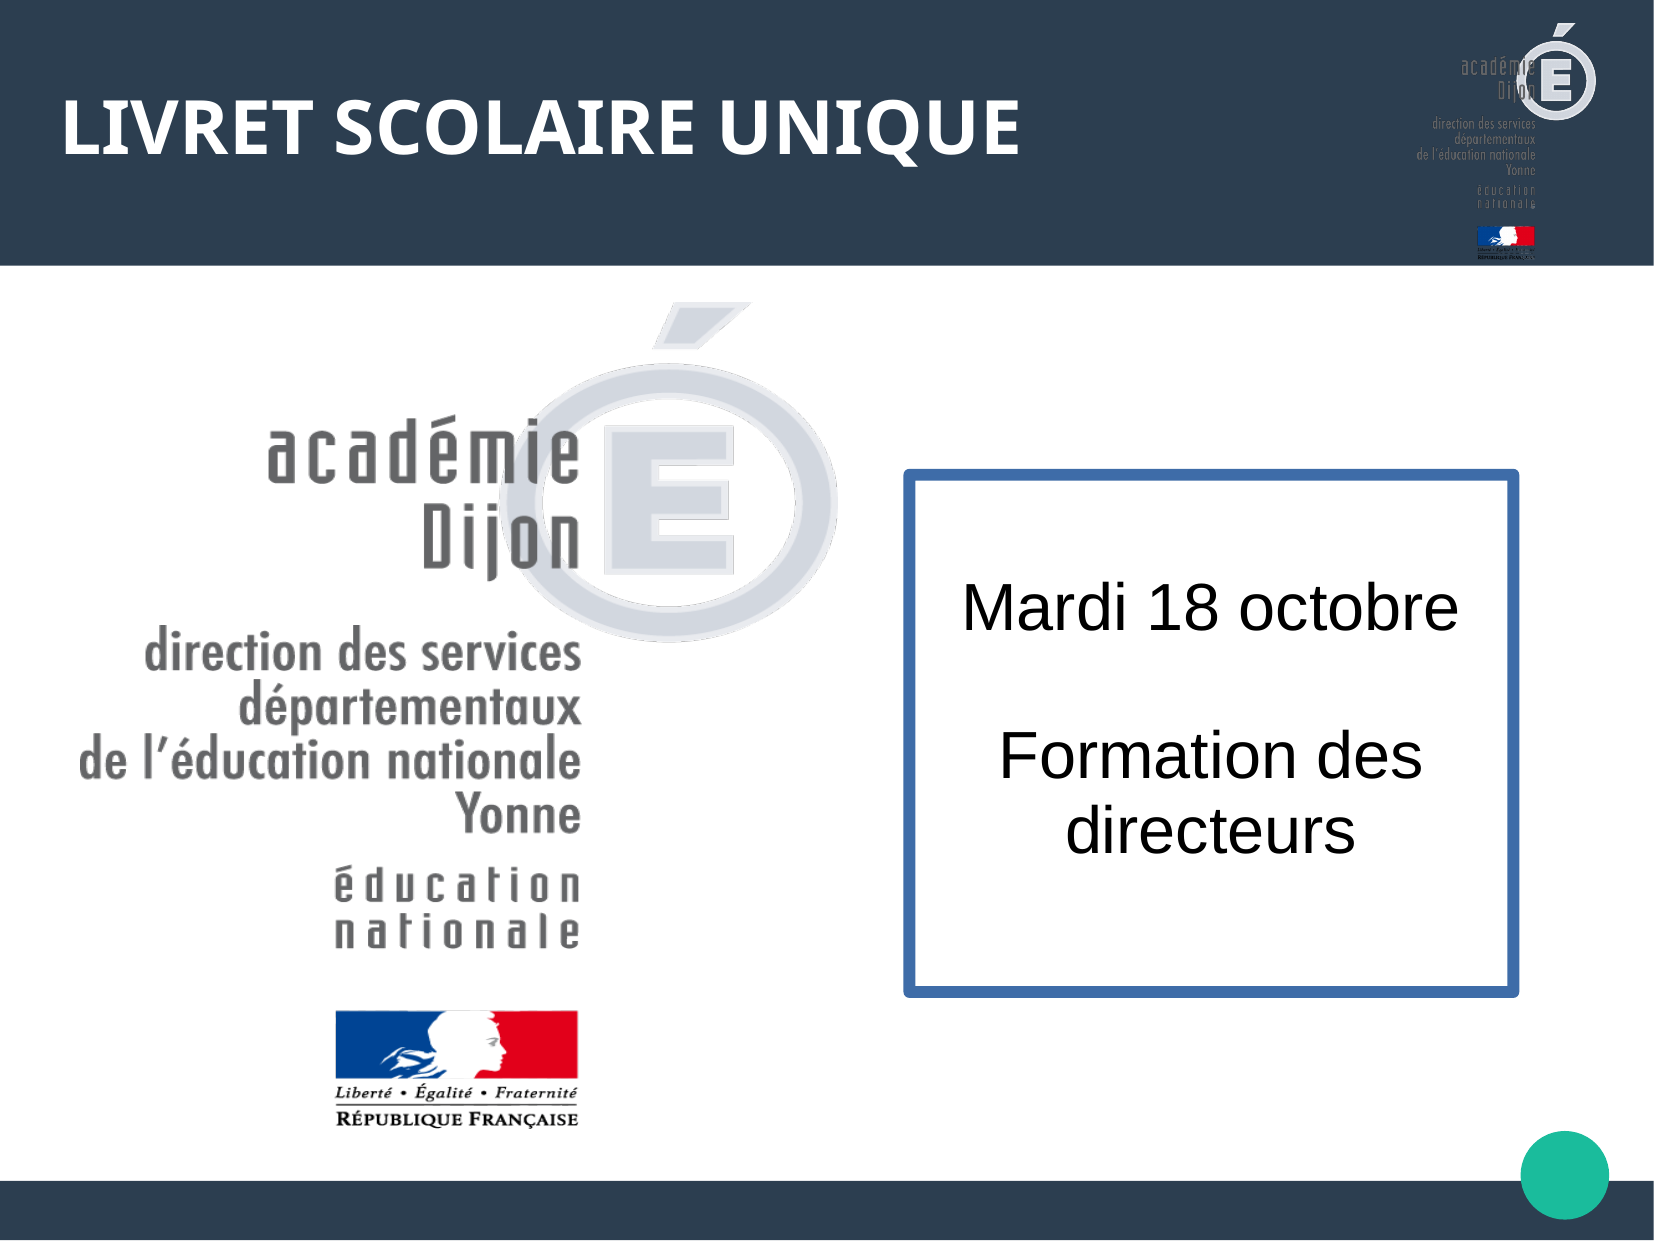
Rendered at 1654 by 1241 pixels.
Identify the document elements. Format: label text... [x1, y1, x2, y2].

picture [1417, 23, 1596, 260]
picture [80, 302, 838, 1129]
title LIVRET SCOLAIRE UNIQUE [59, 41, 1417, 199]
text_box Mardi 18 octobre Formation des directeurs [909, 474, 1514, 993]
